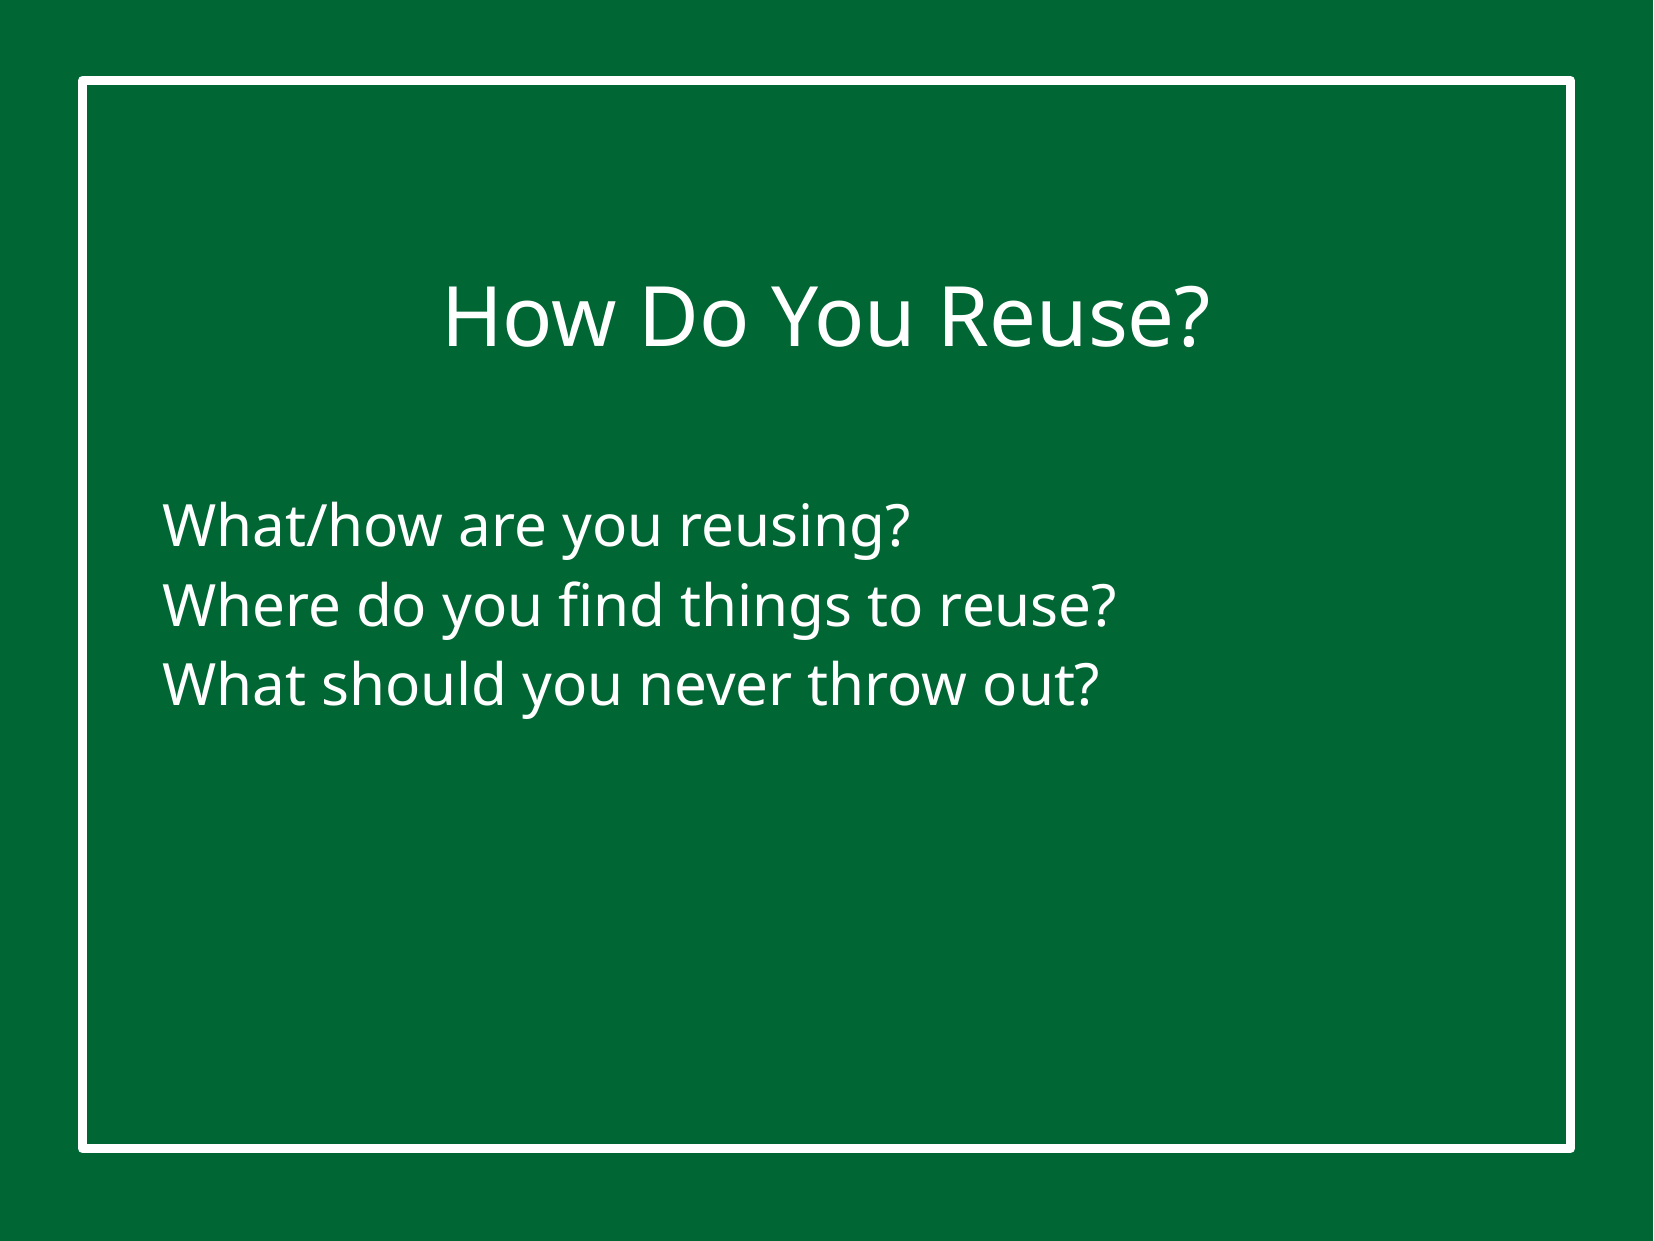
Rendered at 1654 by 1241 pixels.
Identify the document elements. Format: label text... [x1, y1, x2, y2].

text_box How Do You Reuse? What/how are you reusing? Where do you find things to reuse? What should you never throw out? [82, 80, 1571, 1149]
